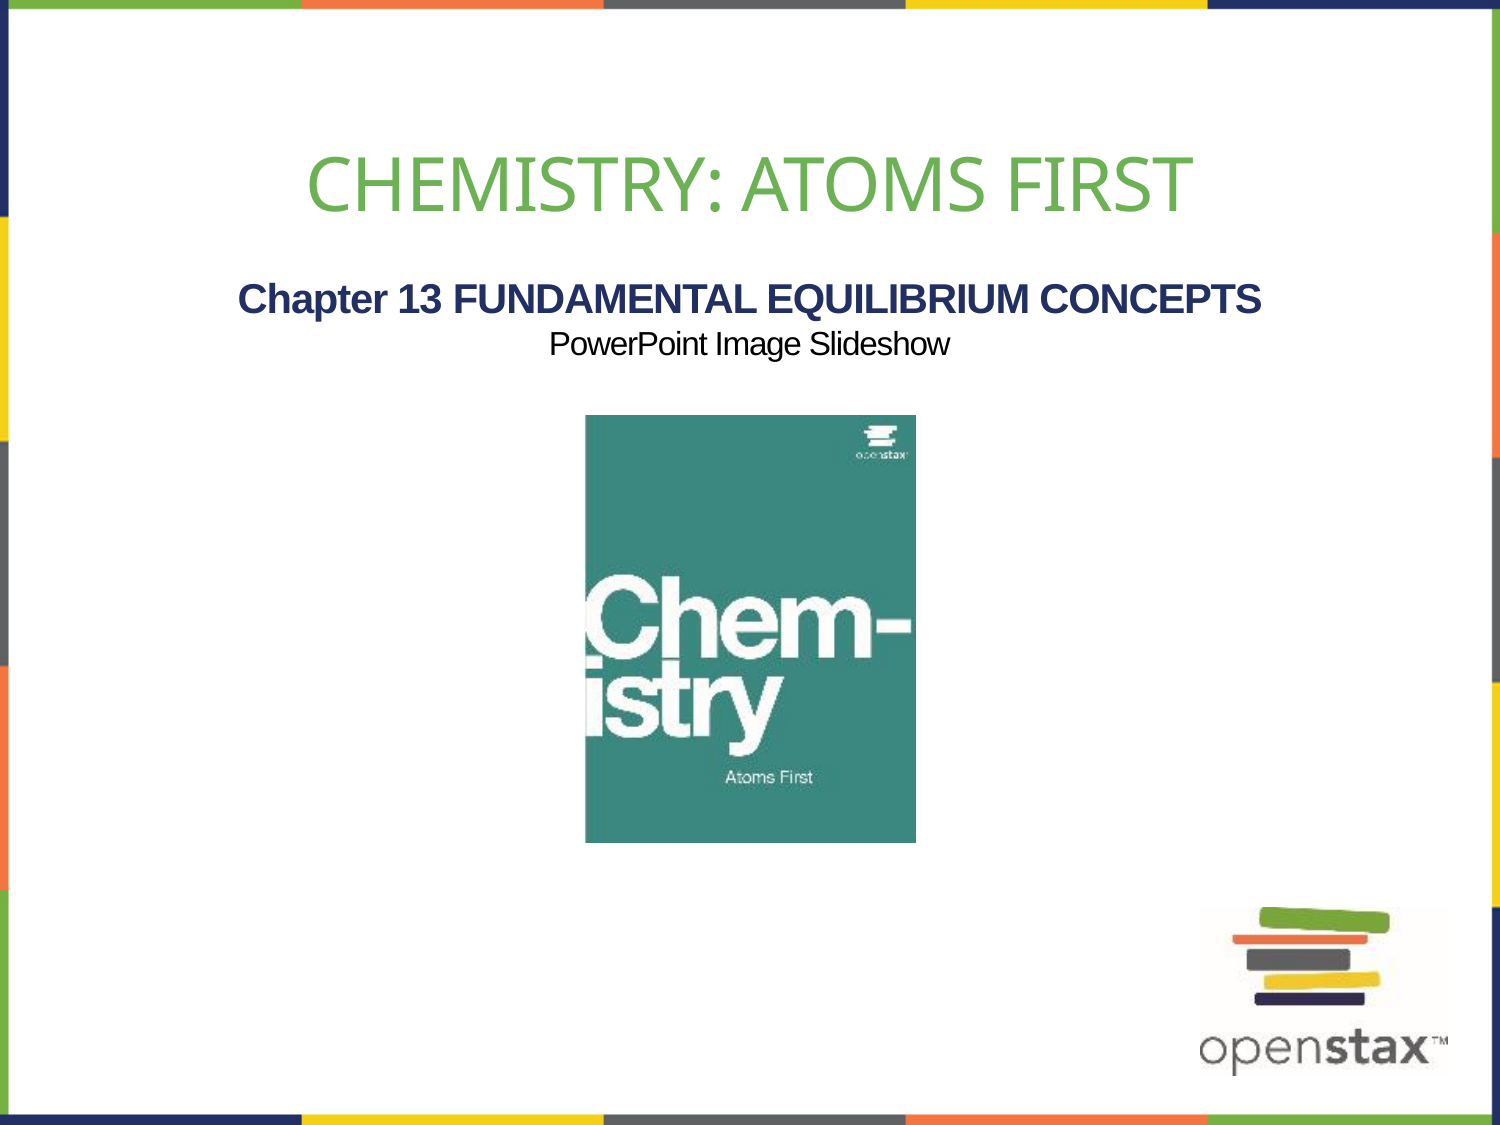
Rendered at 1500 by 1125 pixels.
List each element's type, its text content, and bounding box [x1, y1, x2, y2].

picture [0, 0, 1500, 129]
picture [0, 246, 1500, 1125]
text_box CHEMISTRY: Atoms First Chapter 13 Fundamental Equilibrium Concepts PowerPoint Image Slideshow [0, 129, 1500, 246]
